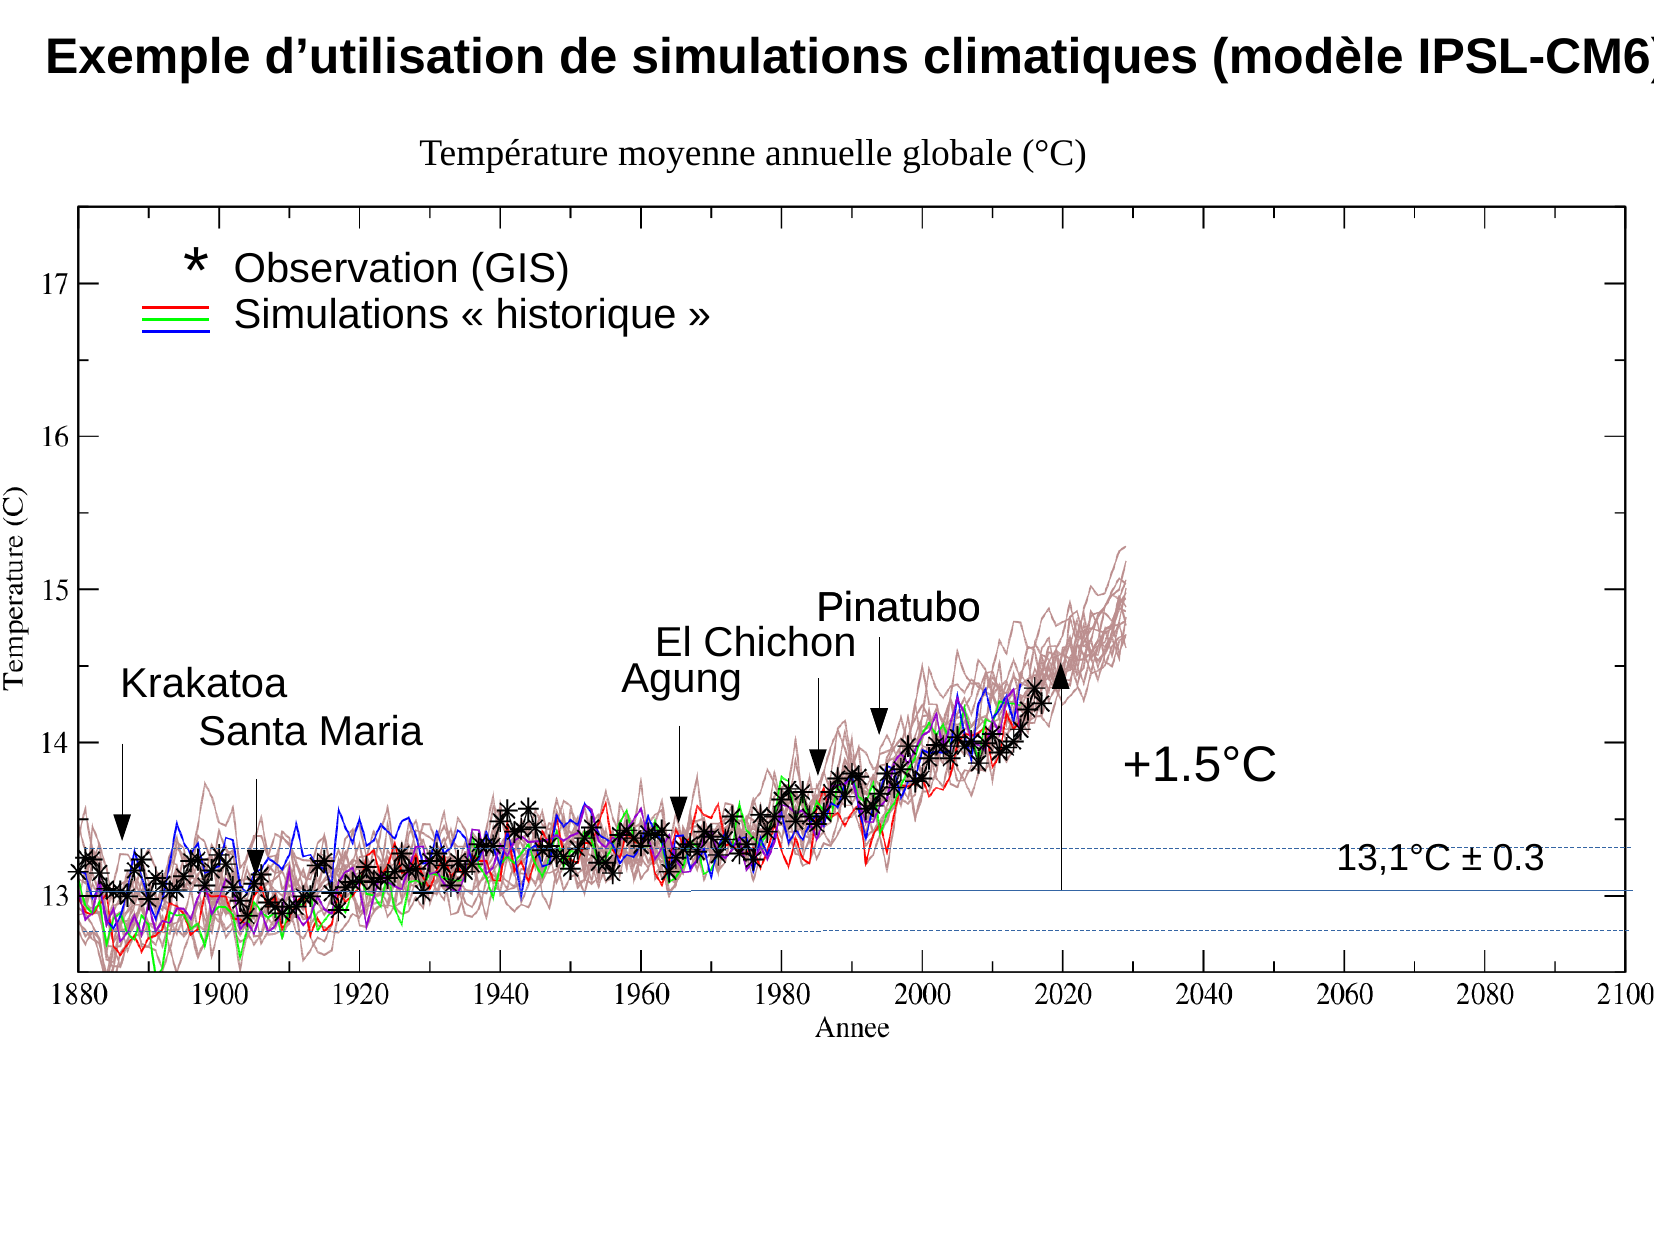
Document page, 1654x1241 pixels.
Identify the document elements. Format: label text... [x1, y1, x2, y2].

text_box Température moyenne annuelle globale (°C) [404, 124, 1634, 274]
text_box 13,1°C ± 0.3 [1321, 828, 1591, 964]
text_box +1.5°C [1107, 729, 1293, 804]
text_box Krakatoa [105, 652, 303, 718]
text_box Santa Maria [183, 700, 439, 766]
text_box Pinatubo [801, 576, 997, 641]
text_box * [168, 225, 229, 321]
text_box Exemple d’utilisation de simulations climatiques (modèle IPSL-CM6) [30, 21, 1654, 96]
text_box Observation (GIS) Simulations « historique » [218, 237, 1120, 453]
text_box Agung [606, 646, 758, 712]
text_box El Chichon [640, 611, 872, 677]
picture [1, 202, 1654, 1040]
